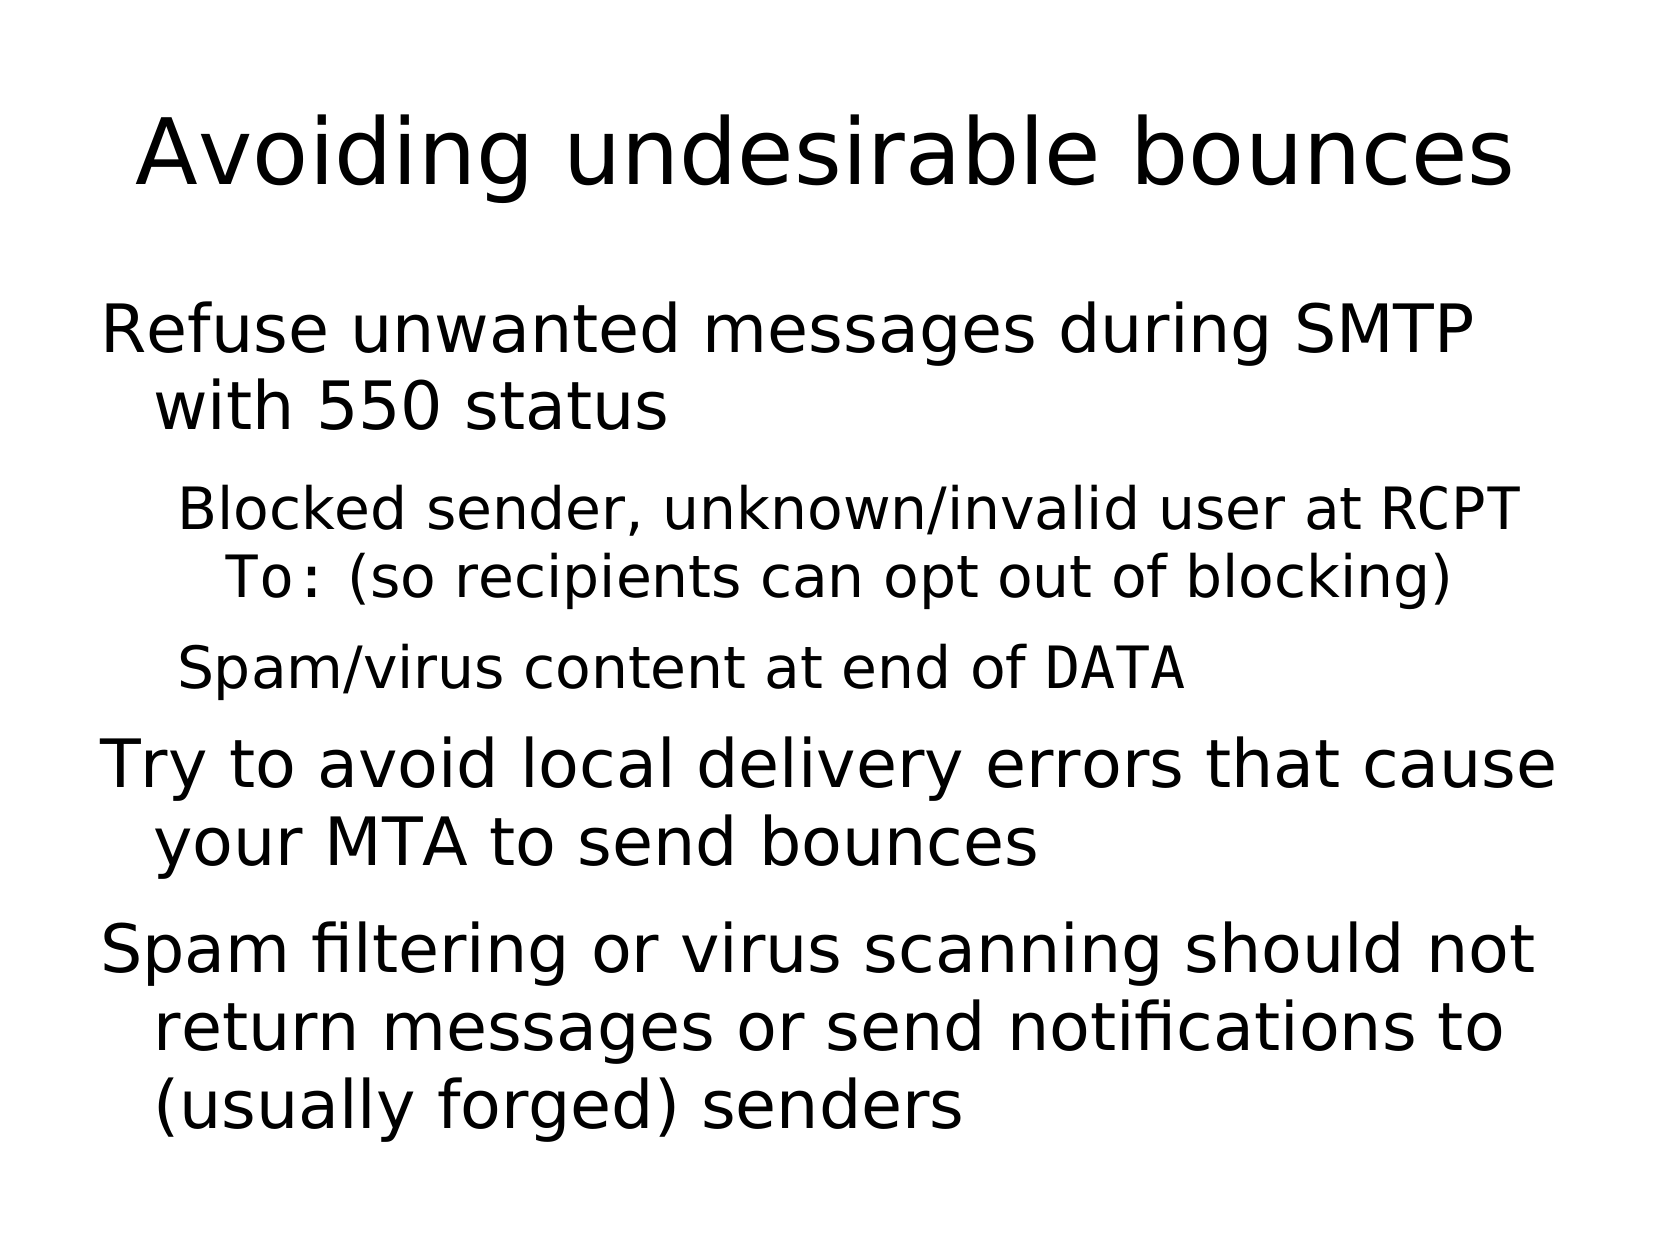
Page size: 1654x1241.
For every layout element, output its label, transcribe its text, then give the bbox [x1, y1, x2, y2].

title Avoiding undesirable bounces [82, 49, 1571, 257]
list Refuse unwanted messages during SMTP with 550 status Blocked sender, unknown/invalid user at RCPT To: (so recipients can opt out of blocking) Spam/virus content at end of DATA Try to avoid local delivery errors that cause your MTA to send bounces Spam filtering or virus scanning should not return messages or send notifications to (usually forged) senders [82, 290, 1571, 1145]
